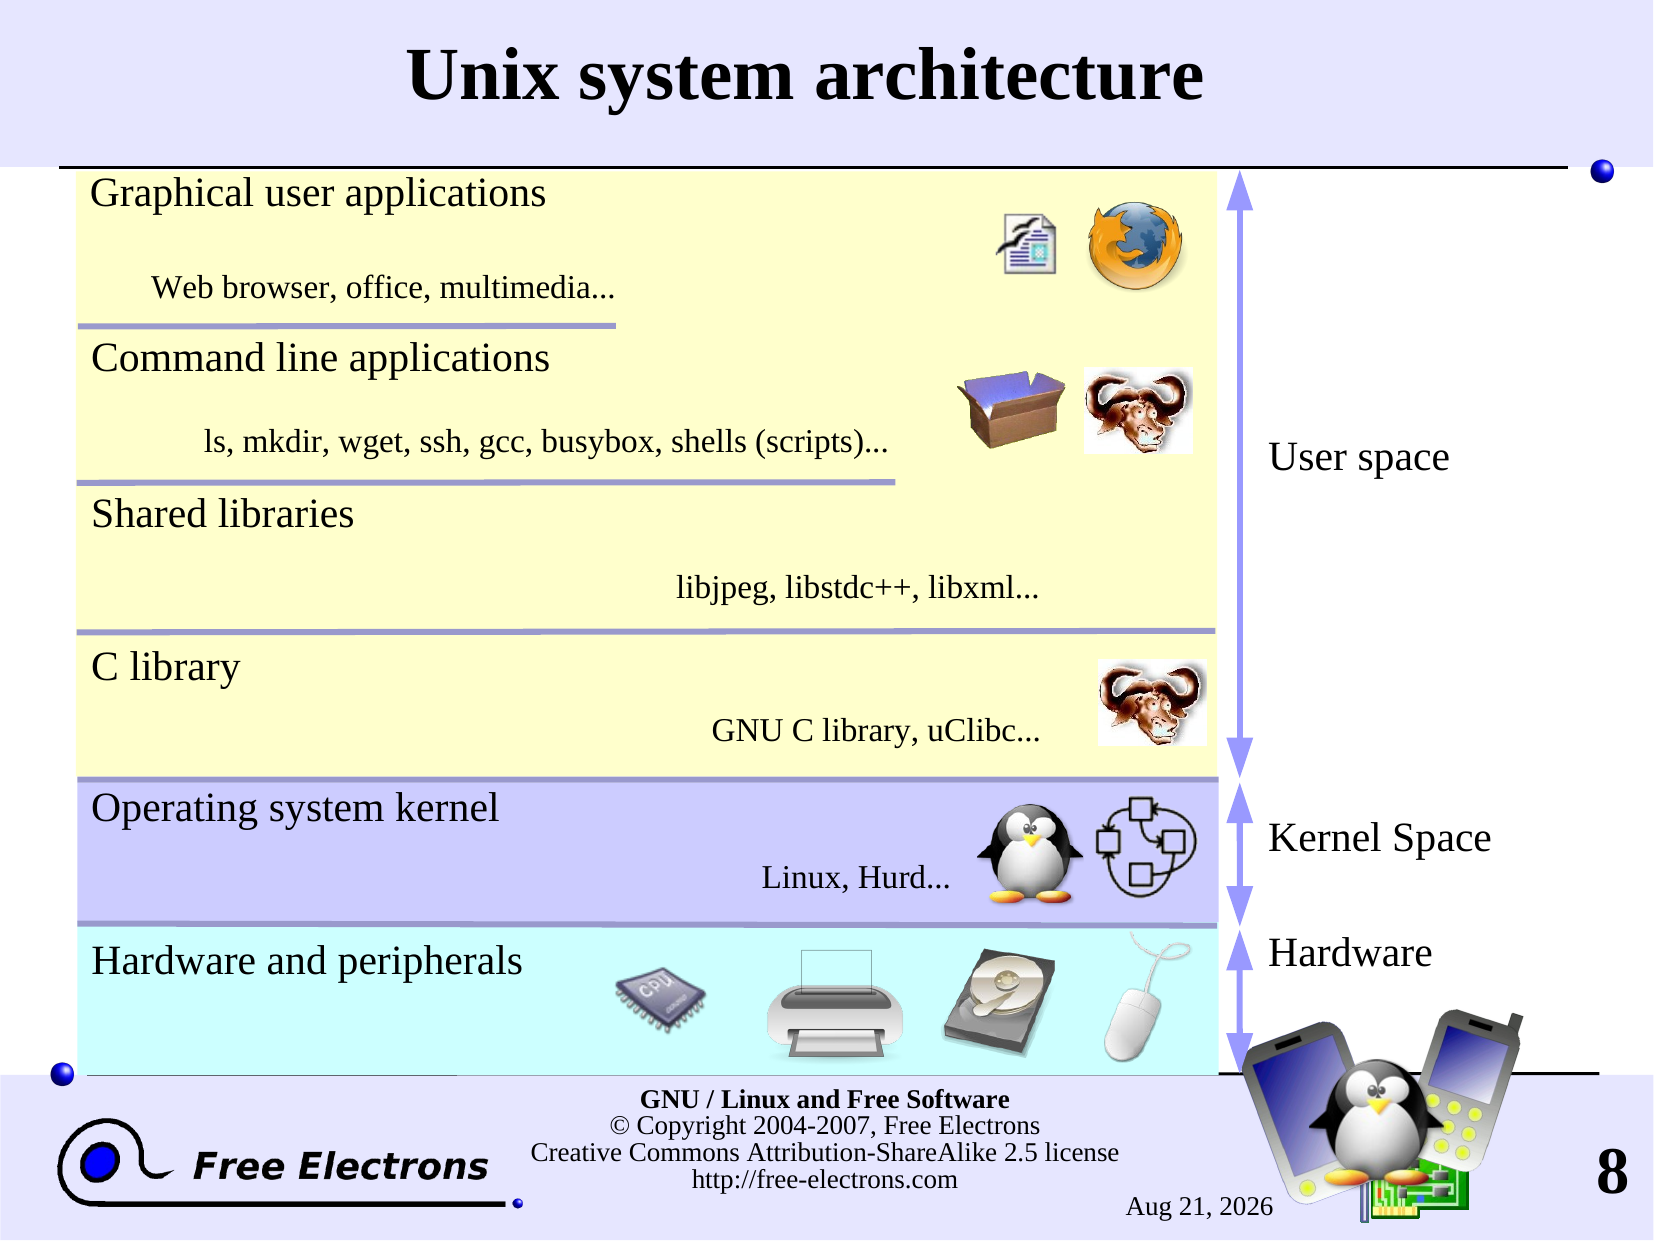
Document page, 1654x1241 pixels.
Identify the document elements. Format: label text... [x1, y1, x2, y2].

title Unix system architecture [60, 12, 1551, 138]
text_box Operating system kernel [91, 783, 540, 842]
picture [1089, 791, 1202, 906]
text_box Hardware and peripherals [91, 936, 540, 995]
text_box [77, 783, 1219, 1076]
text_box C library [91, 642, 540, 701]
picture [765, 926, 905, 1066]
text_box Hardware [1268, 929, 1501, 988]
picture [1098, 659, 1207, 746]
picture [957, 371, 1066, 449]
text_box User space [1268, 433, 1469, 491]
picture [613, 952, 714, 1053]
text_box Linux, Hurd... [761, 858, 952, 905]
picture [1225, 988, 1538, 1241]
picture [1082, 190, 1189, 297]
text_box Kernel Space [1268, 814, 1501, 872]
text_box ls, mkdir, wget, ssh, gcc, busybox, shells (scripts)... [204, 423, 891, 470]
picture [933, 928, 1207, 1071]
text_box Graphical user applications [89, 169, 659, 228]
text_box [75, 171, 1218, 777]
text_box Shared libraries [91, 489, 540, 548]
picture [976, 800, 1084, 909]
text_box Command line applications [91, 333, 578, 392]
text_box GNU C library, uClibc... [711, 711, 1043, 758]
text_box libjpeg, libstdc++, libxml... [676, 568, 1041, 616]
text_box Web browser, office, multimedia... [151, 268, 618, 315]
picture [994, 212, 1061, 279]
picture [50, 1107, 527, 1216]
picture [1084, 367, 1193, 454]
